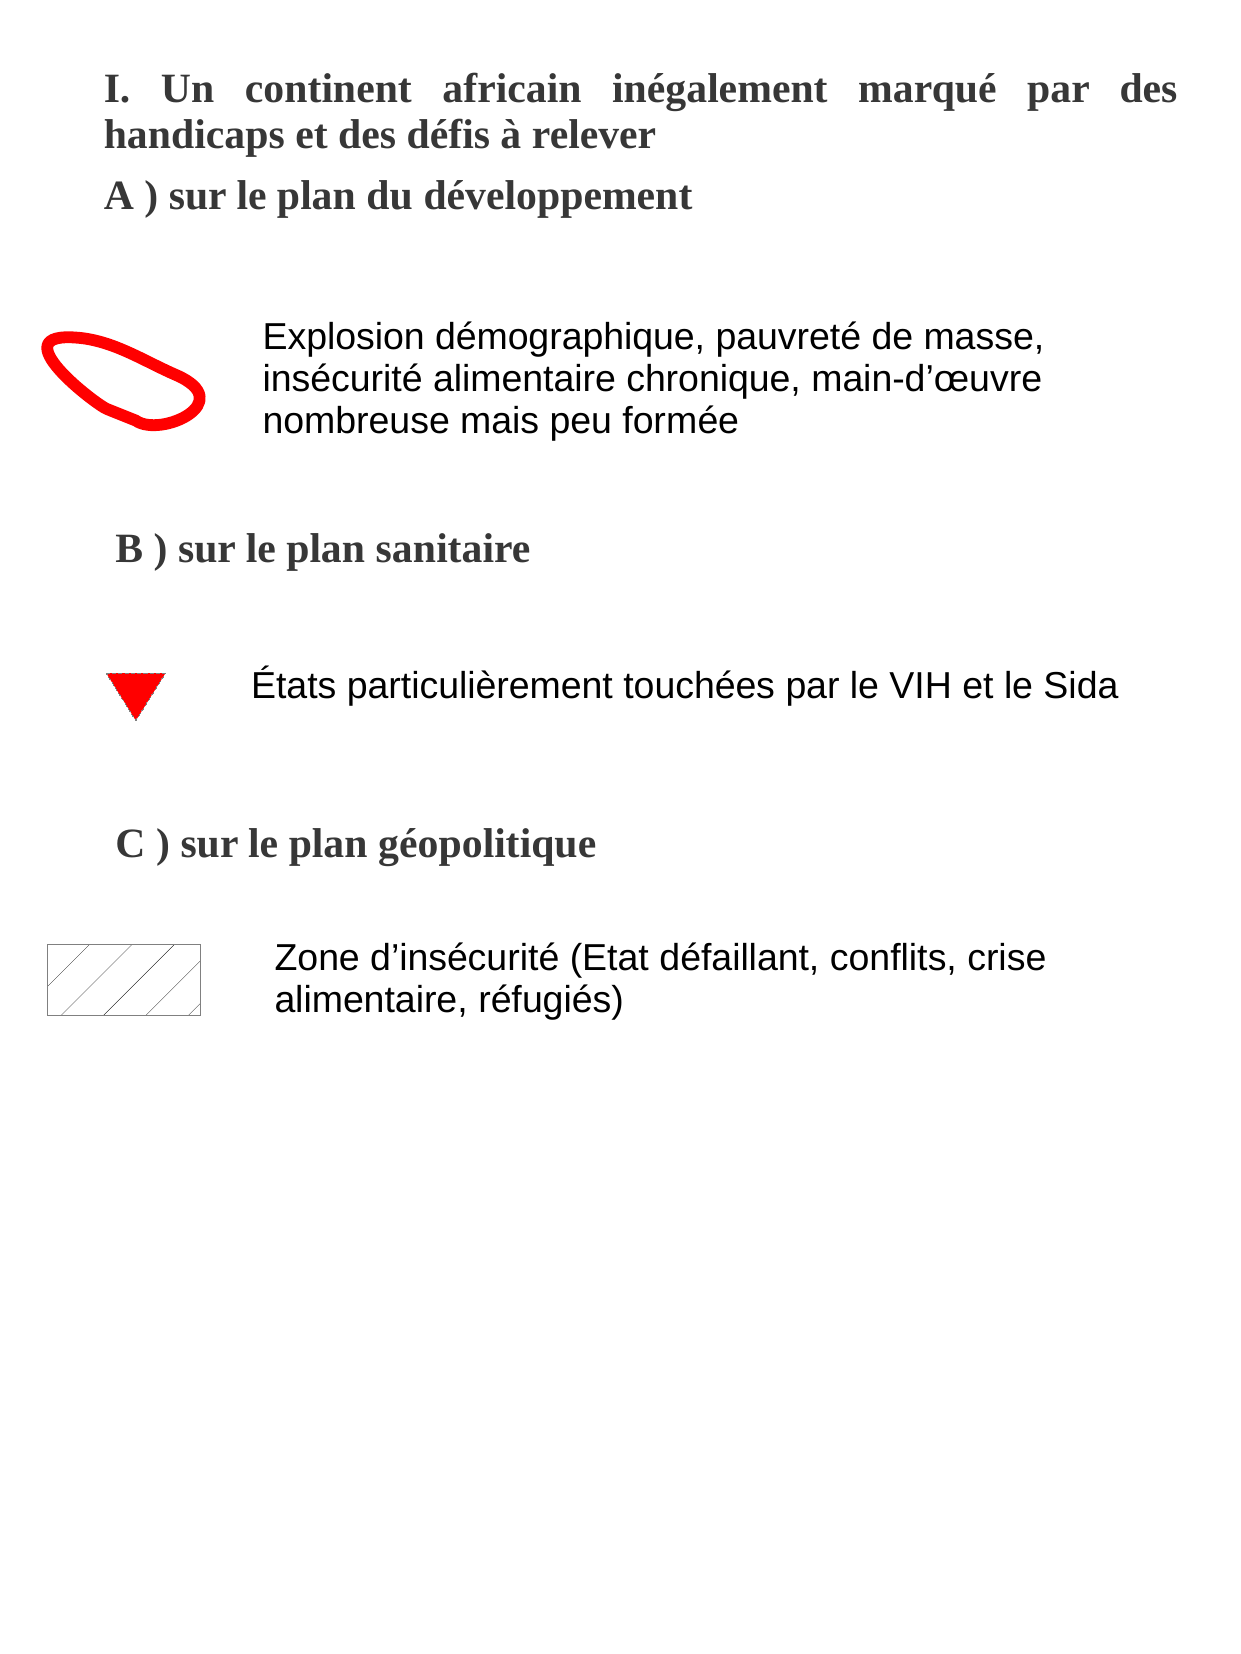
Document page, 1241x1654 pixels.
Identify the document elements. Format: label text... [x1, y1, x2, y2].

text_box Zone d’insécurité (Etat défaillant, conflits, crise alimentaire, réfugiés) [259, 928, 1217, 1028]
text_box [106, 673, 166, 721]
text_box C ) sur le plan géopolitique [59, 812, 1004, 875]
text_box B ) sur le plan sanitaire [59, 517, 945, 579]
text_box États particulièrement touchées par le VIH et le Sida [236, 657, 1170, 714]
text_box Explosion démographique, pauvreté de masse, insécurité alimentaire chronique, main-d’œuvre nombreuse mais peu formée [248, 308, 1134, 449]
text_box [47, 944, 201, 1016]
text_box I. Un continent africain inégalement marqué par des handicaps et des défis à relever A ) sur le plan du développement [47, 58, 1193, 227]
